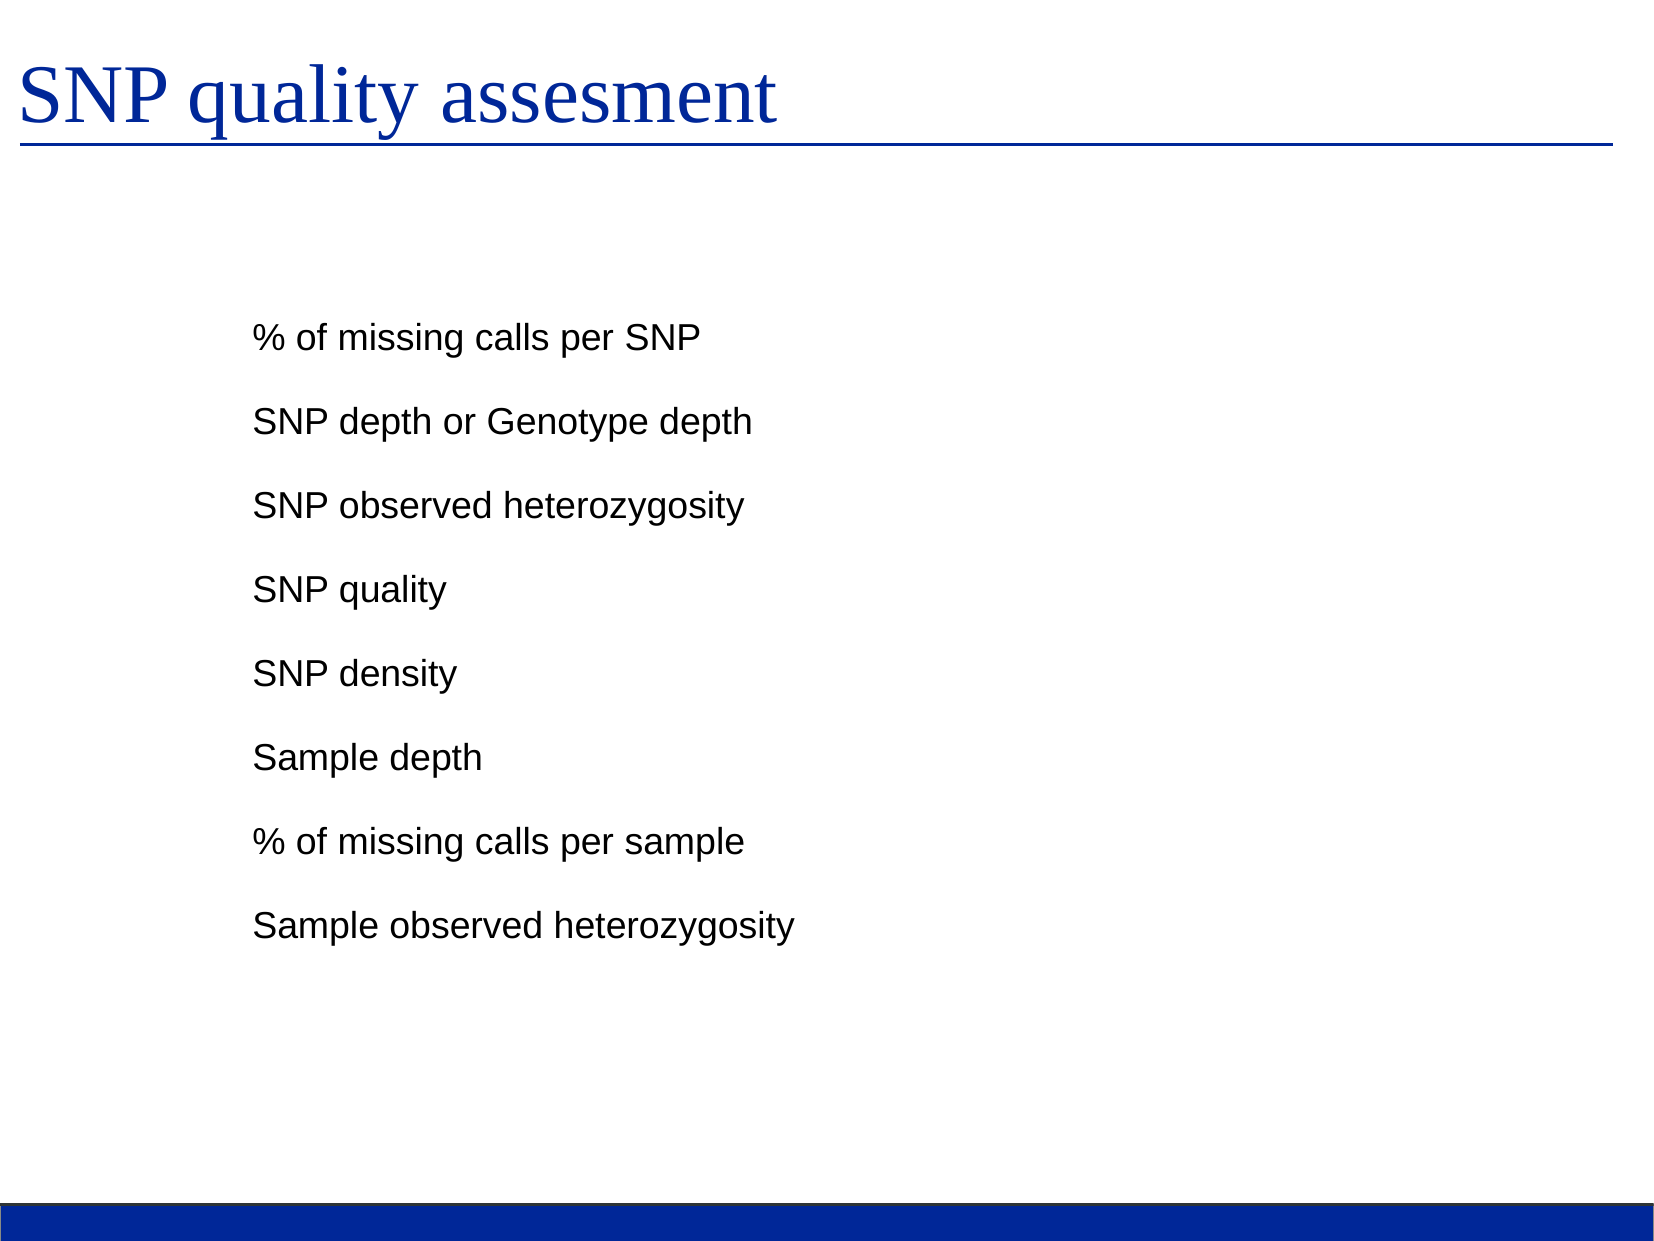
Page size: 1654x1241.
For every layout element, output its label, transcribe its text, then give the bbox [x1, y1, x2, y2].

text_box % of missing calls per SNP SNP depth or Genotype depth SNP observed heterozygosity SNP quality SNP density Sample depth % of missing calls per sample Sample observed heterozygosity [153, 225, 1063, 1123]
title SNP quality assesment [17, 0, 1589, 198]
